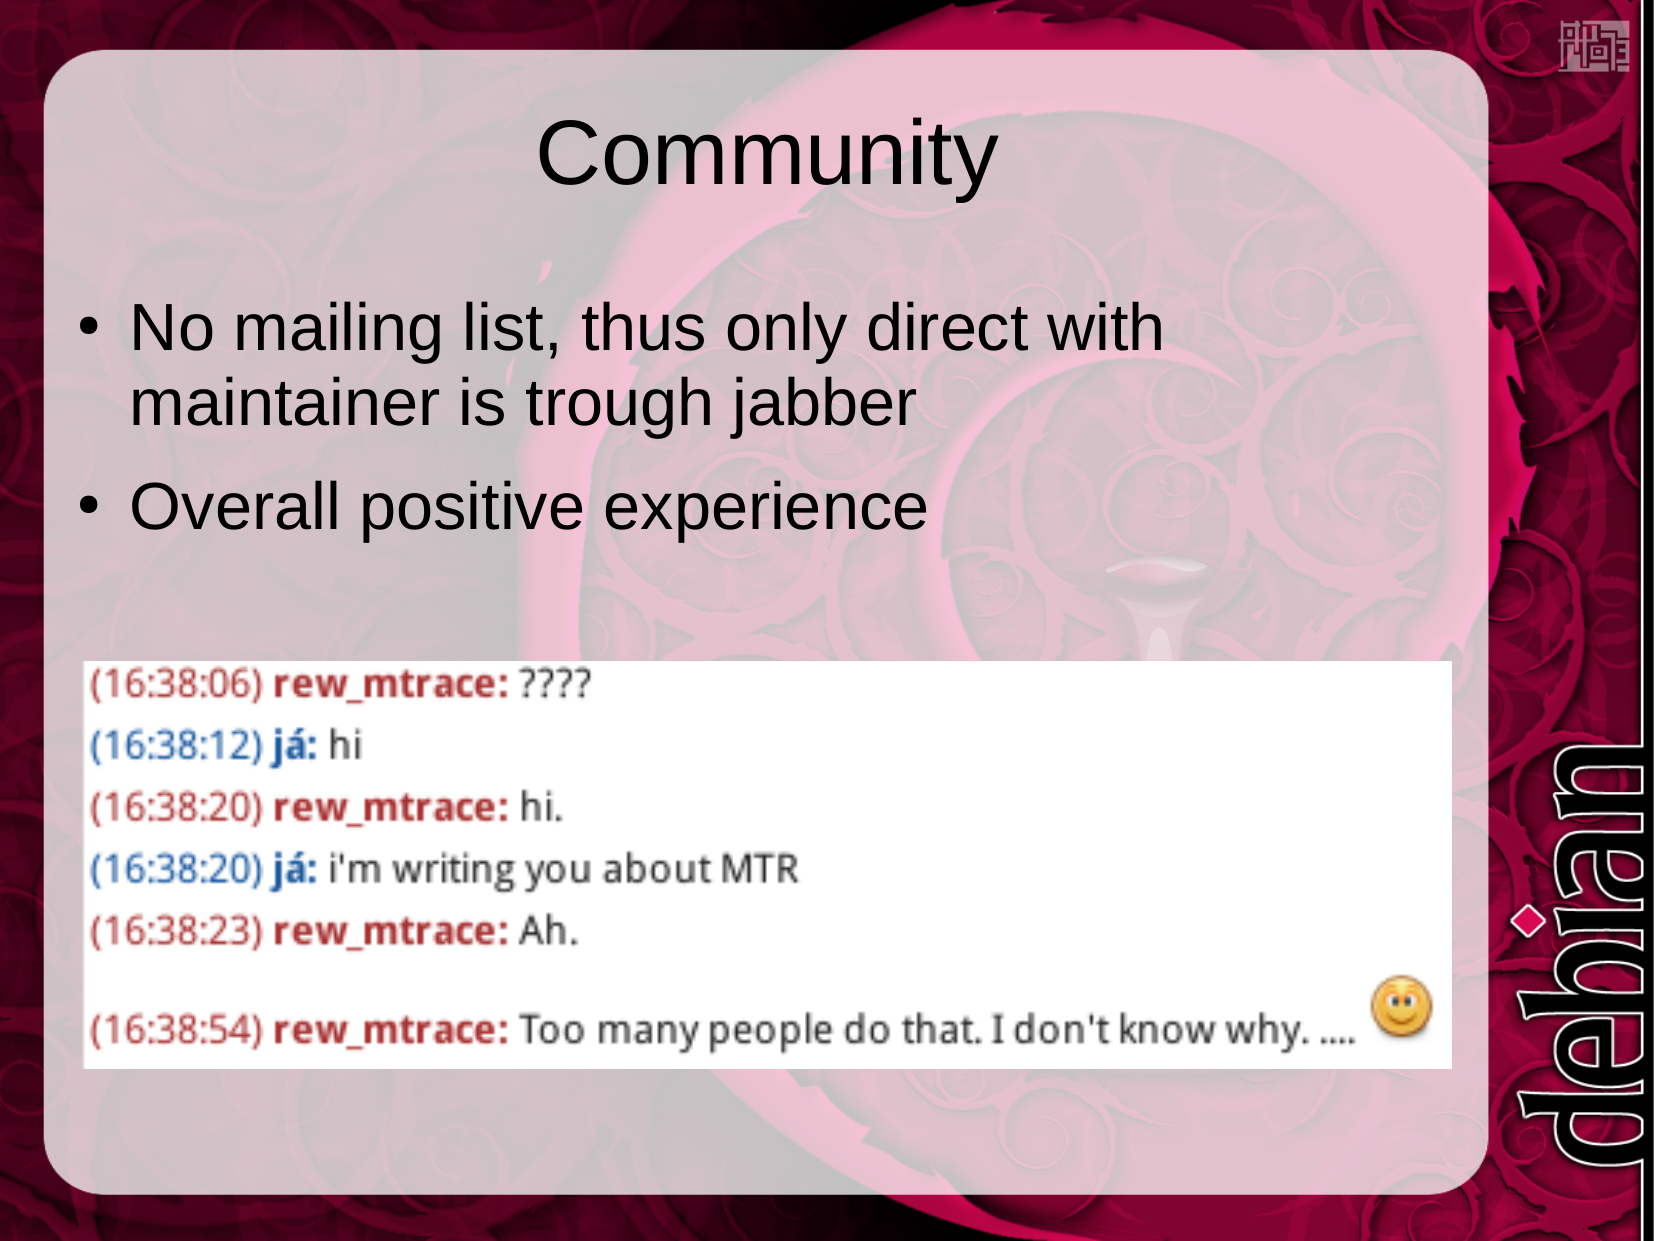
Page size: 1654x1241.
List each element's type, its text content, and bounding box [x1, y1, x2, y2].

picture [0, 0, 1654, 1241]
list No mailing list, thus only direct with maintainer is trough jabber Overall positive experience [59, 290, 1477, 681]
title Community [59, 49, 1477, 257]
